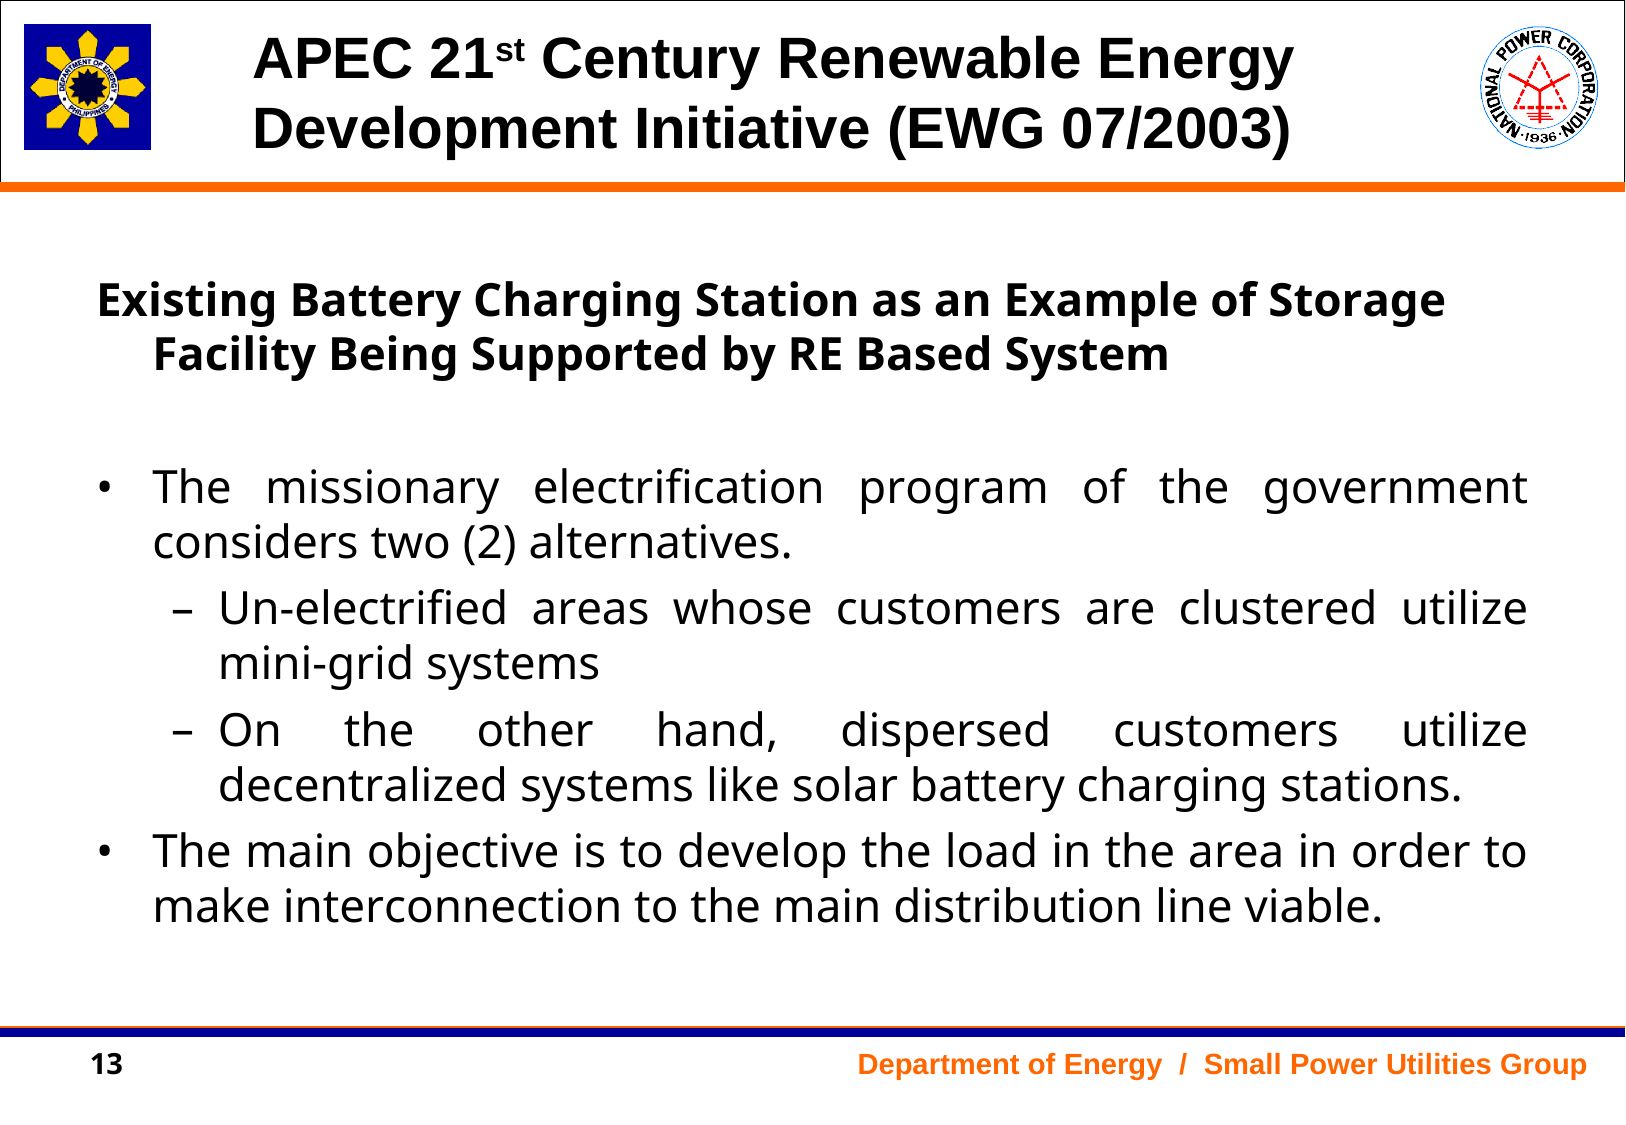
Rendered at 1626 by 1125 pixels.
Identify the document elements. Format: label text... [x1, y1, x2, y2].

picture [1475, 24, 1600, 150]
picture [24, 24, 151, 150]
list Existing Battery Charging Station as an Example of Storage Facility Being Supported by RE Based System The missionary electrification program of the government considers two (2) alternatives. Un-electrified areas whose customers are clustered utilize mini-grid systems On the other hand, dispersed customers utilize decentralized systems like solar battery charging stations. The main objective is to develop the load in the area in order to make interconnection to the main distribution line viable. [81, 262, 1544, 1005]
